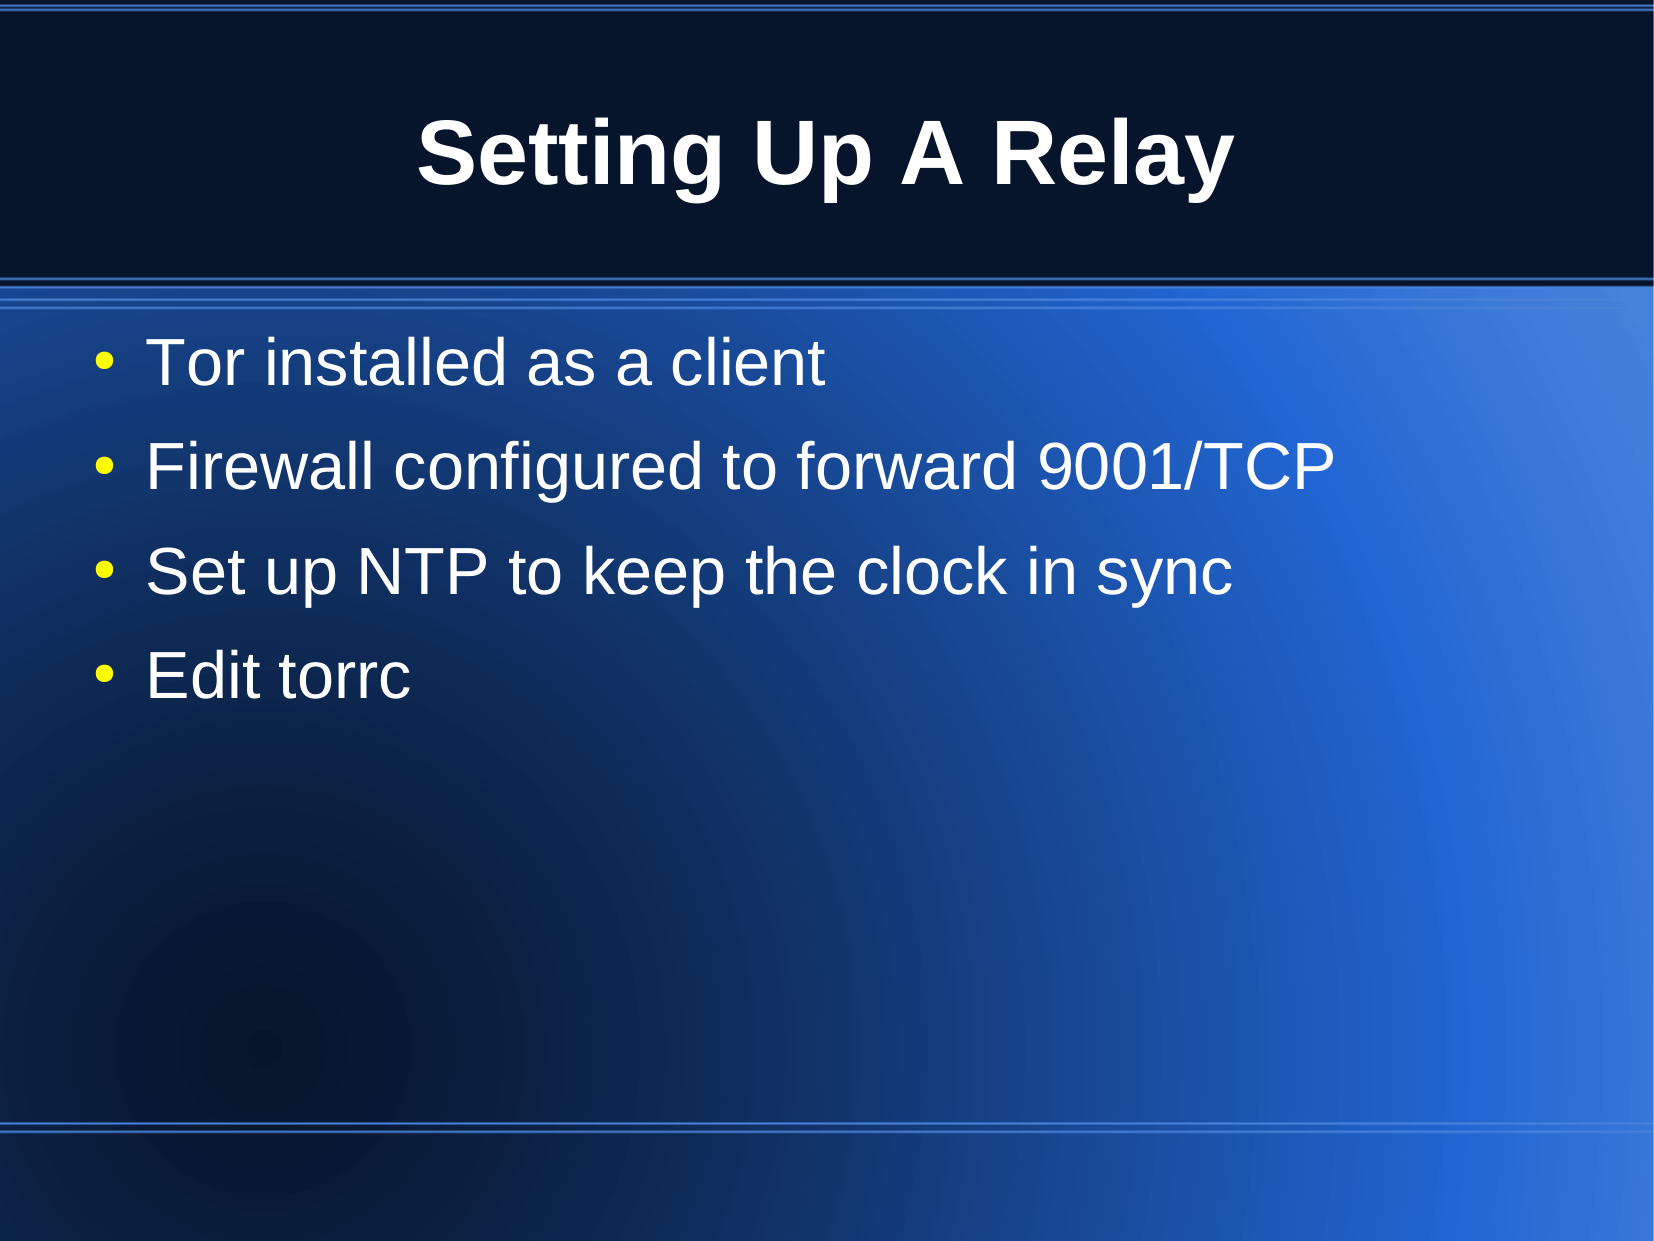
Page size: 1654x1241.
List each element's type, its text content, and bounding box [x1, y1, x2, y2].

title Setting Up A Relay [82, 56, 1571, 250]
picture [0, 0, 1654, 1241]
list Tor installed as a client Firewall configured to forward 9001/TCP Set up NTP to keep the clock in sync Edit torrc [75, 325, 1564, 1013]
